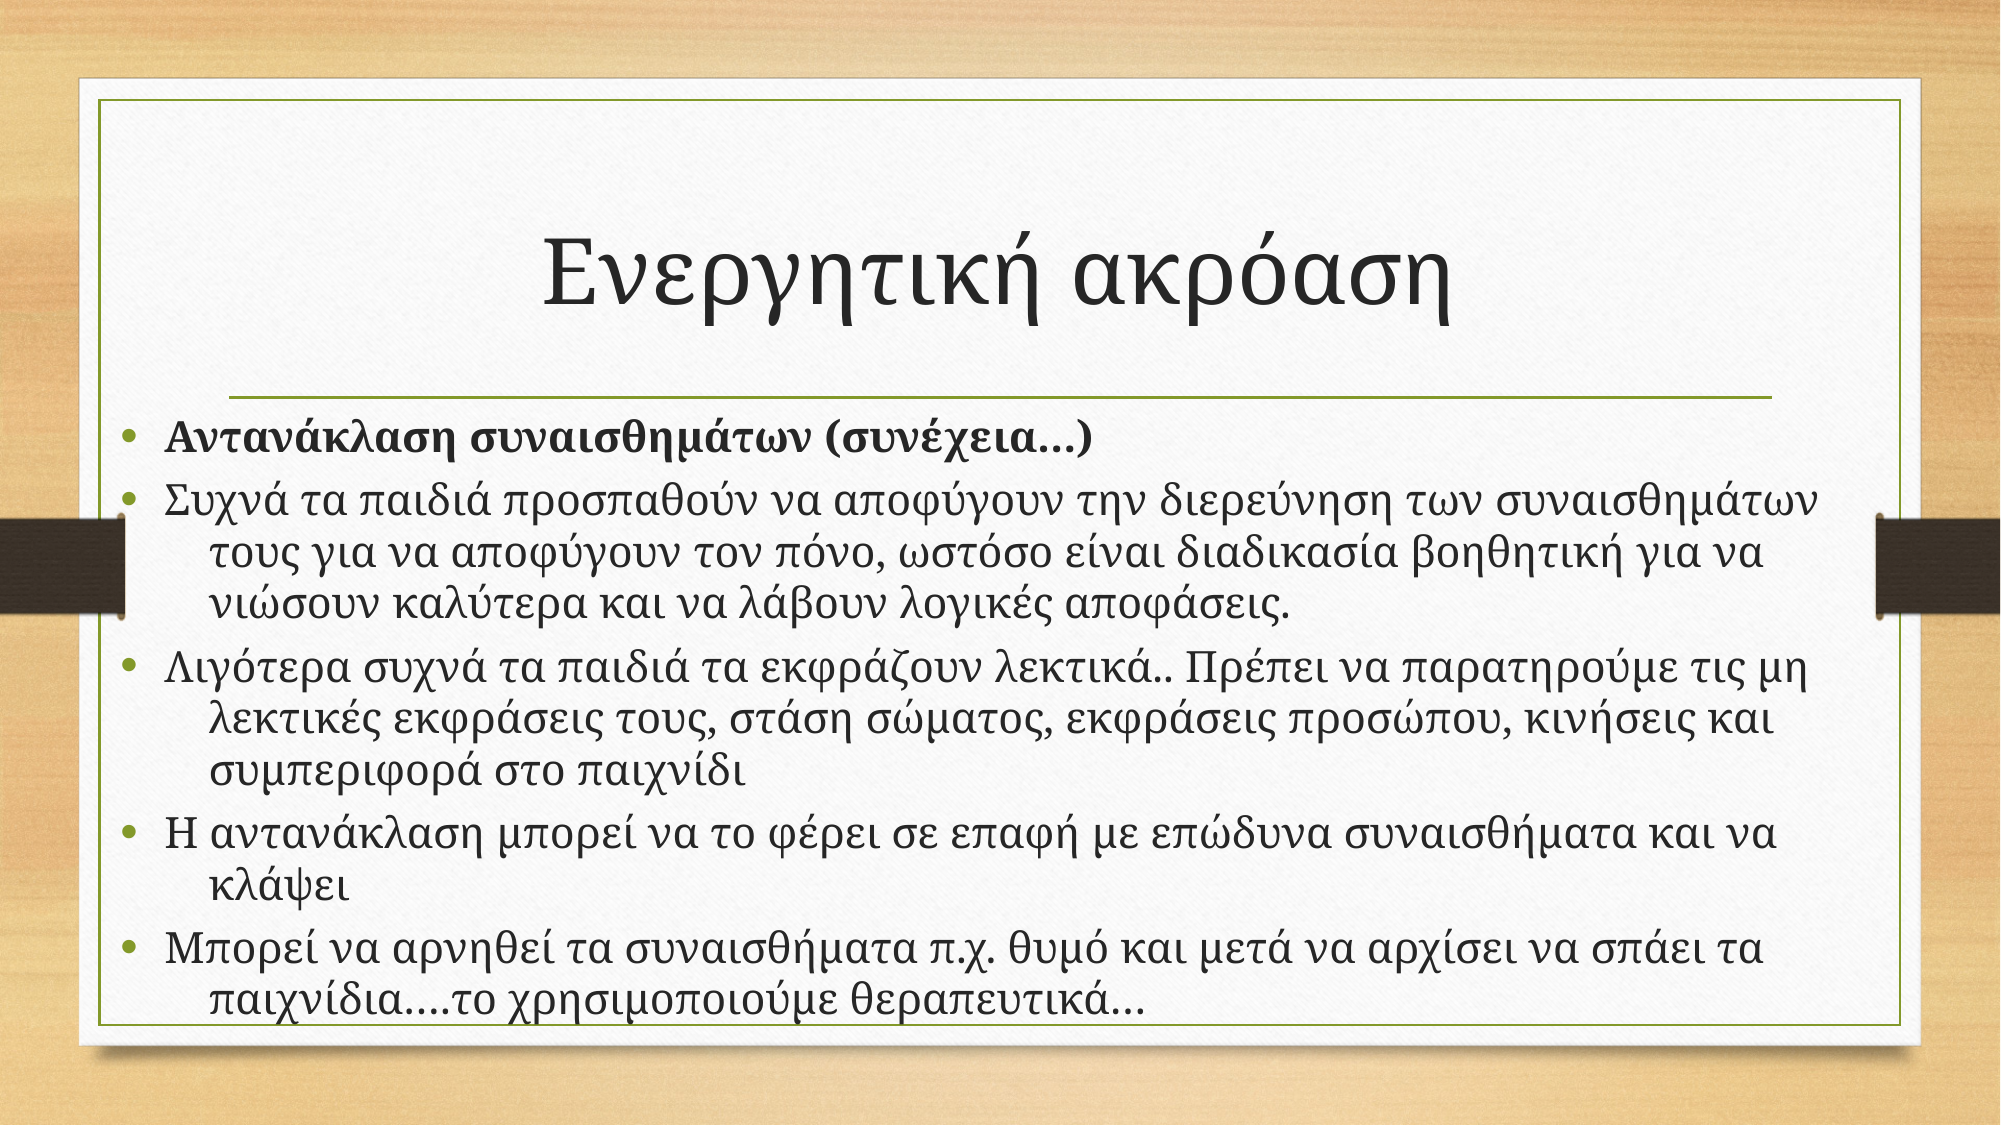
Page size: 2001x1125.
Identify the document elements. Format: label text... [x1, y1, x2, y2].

list Αντανάκλαση συναισθημάτων (συνέχεια…) Συχνά τα παιδιά προσπαθούν να αποφύγουν την διερεύνηση των συναισθημάτων τους για να αποφύγουν τον πόνο, ωστόσο είναι διαδικασία βοηθητική για να νιώσουν καλύτερα και να λάβουν λογικές αποφάσεις. Λιγότερα συχνά τα παιδιά τα εκφράζουν λεκτικά.. Πρέπει να παρατηρούμε τις μη λεκτικές εκφράσεις τους, στάση σώματος, εκφράσεις προσώπου, κινήσεις και συμπεριφορά στο παιχνίδι Η αντανάκλαση μπορεί να το φέρει σε επαφή με επώδυνα συναισθήματα και να κλάψει Μπορεί να αρνηθεί τα συναισθήματα π.χ. θυμό και μετά να αρχίσει να σπάει τα παιχνίδια….το χρησιμοποιούμε θεραπευτικά… [105, 401, 1908, 1036]
title Ενεργητική ακρόαση [212, 161, 1788, 376]
